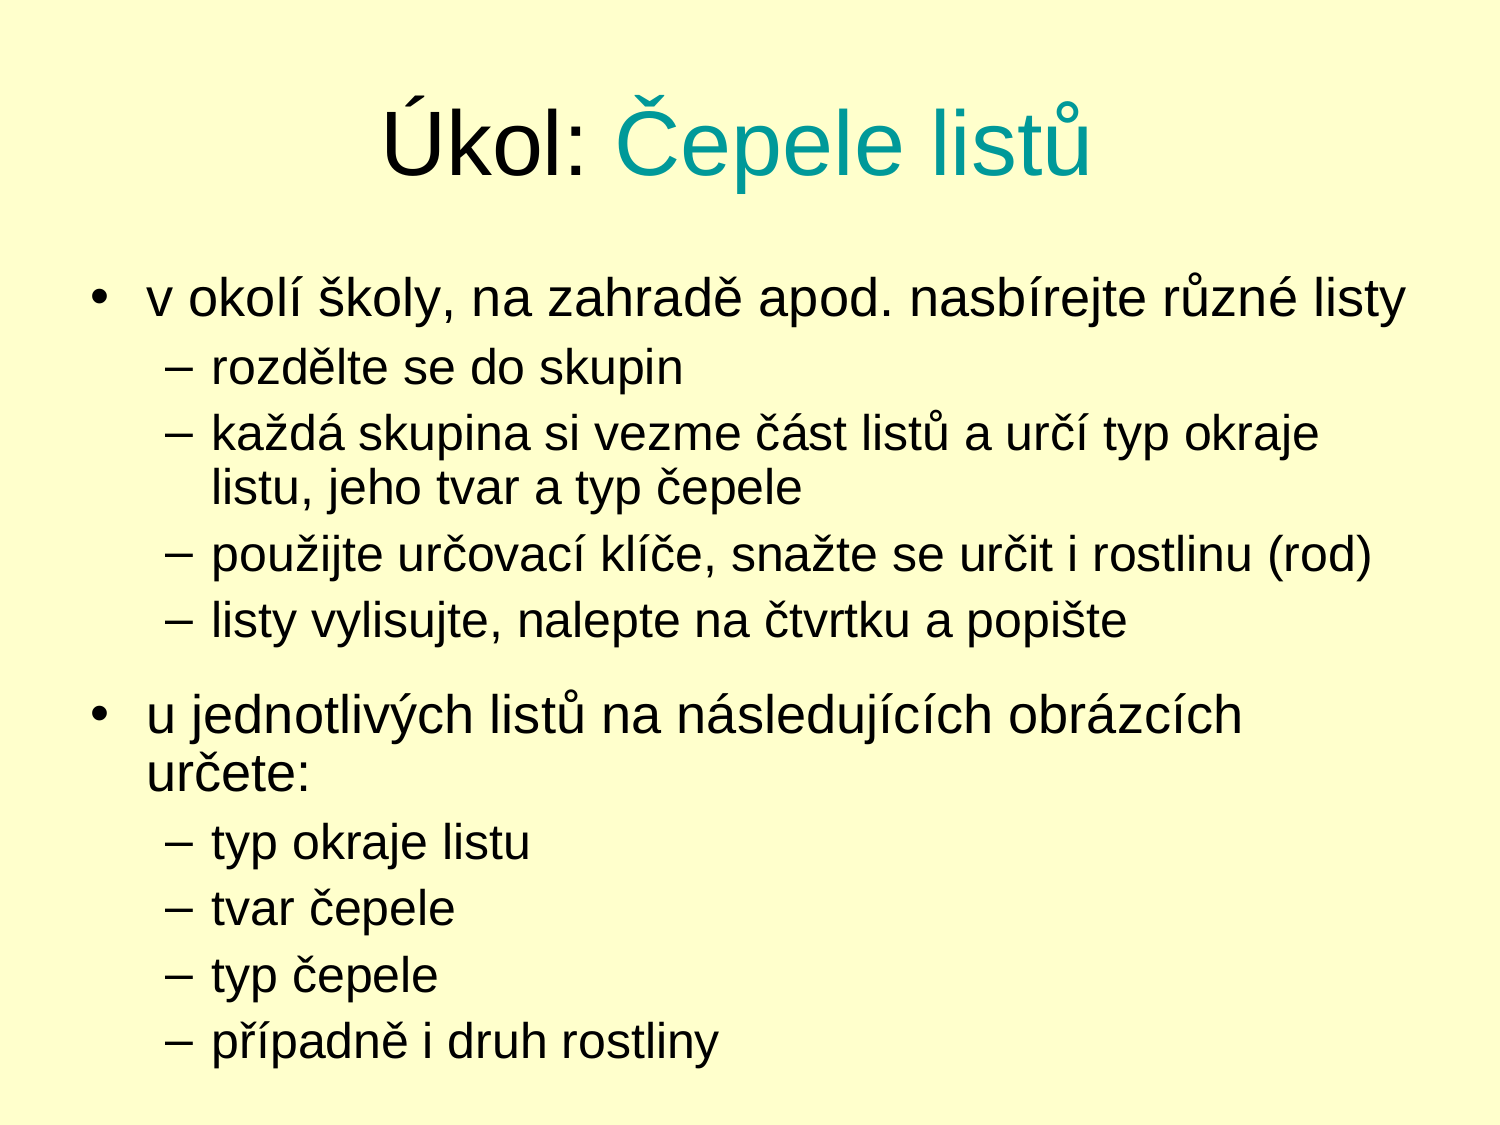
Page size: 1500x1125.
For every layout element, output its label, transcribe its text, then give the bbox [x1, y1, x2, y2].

title Úkol: Čepele listů [75, 45, 1426, 233]
list v okolí školy, na zahradě apod. nasbírejte různé listy rozdělte se do skupin každá skupina si vezme část listů a určí typ okraje listu, jeho tvar a typ čepele použijte určovací klíče, snažte se určit i rostlinu (rod) listy vylisujte, nalepte na čtvrtku a popište u jednotlivých listů na následujících obrázcích určete: typ okraje listu tvar čepele typ čepele případně i druh rostliny [75, 262, 1426, 1125]
